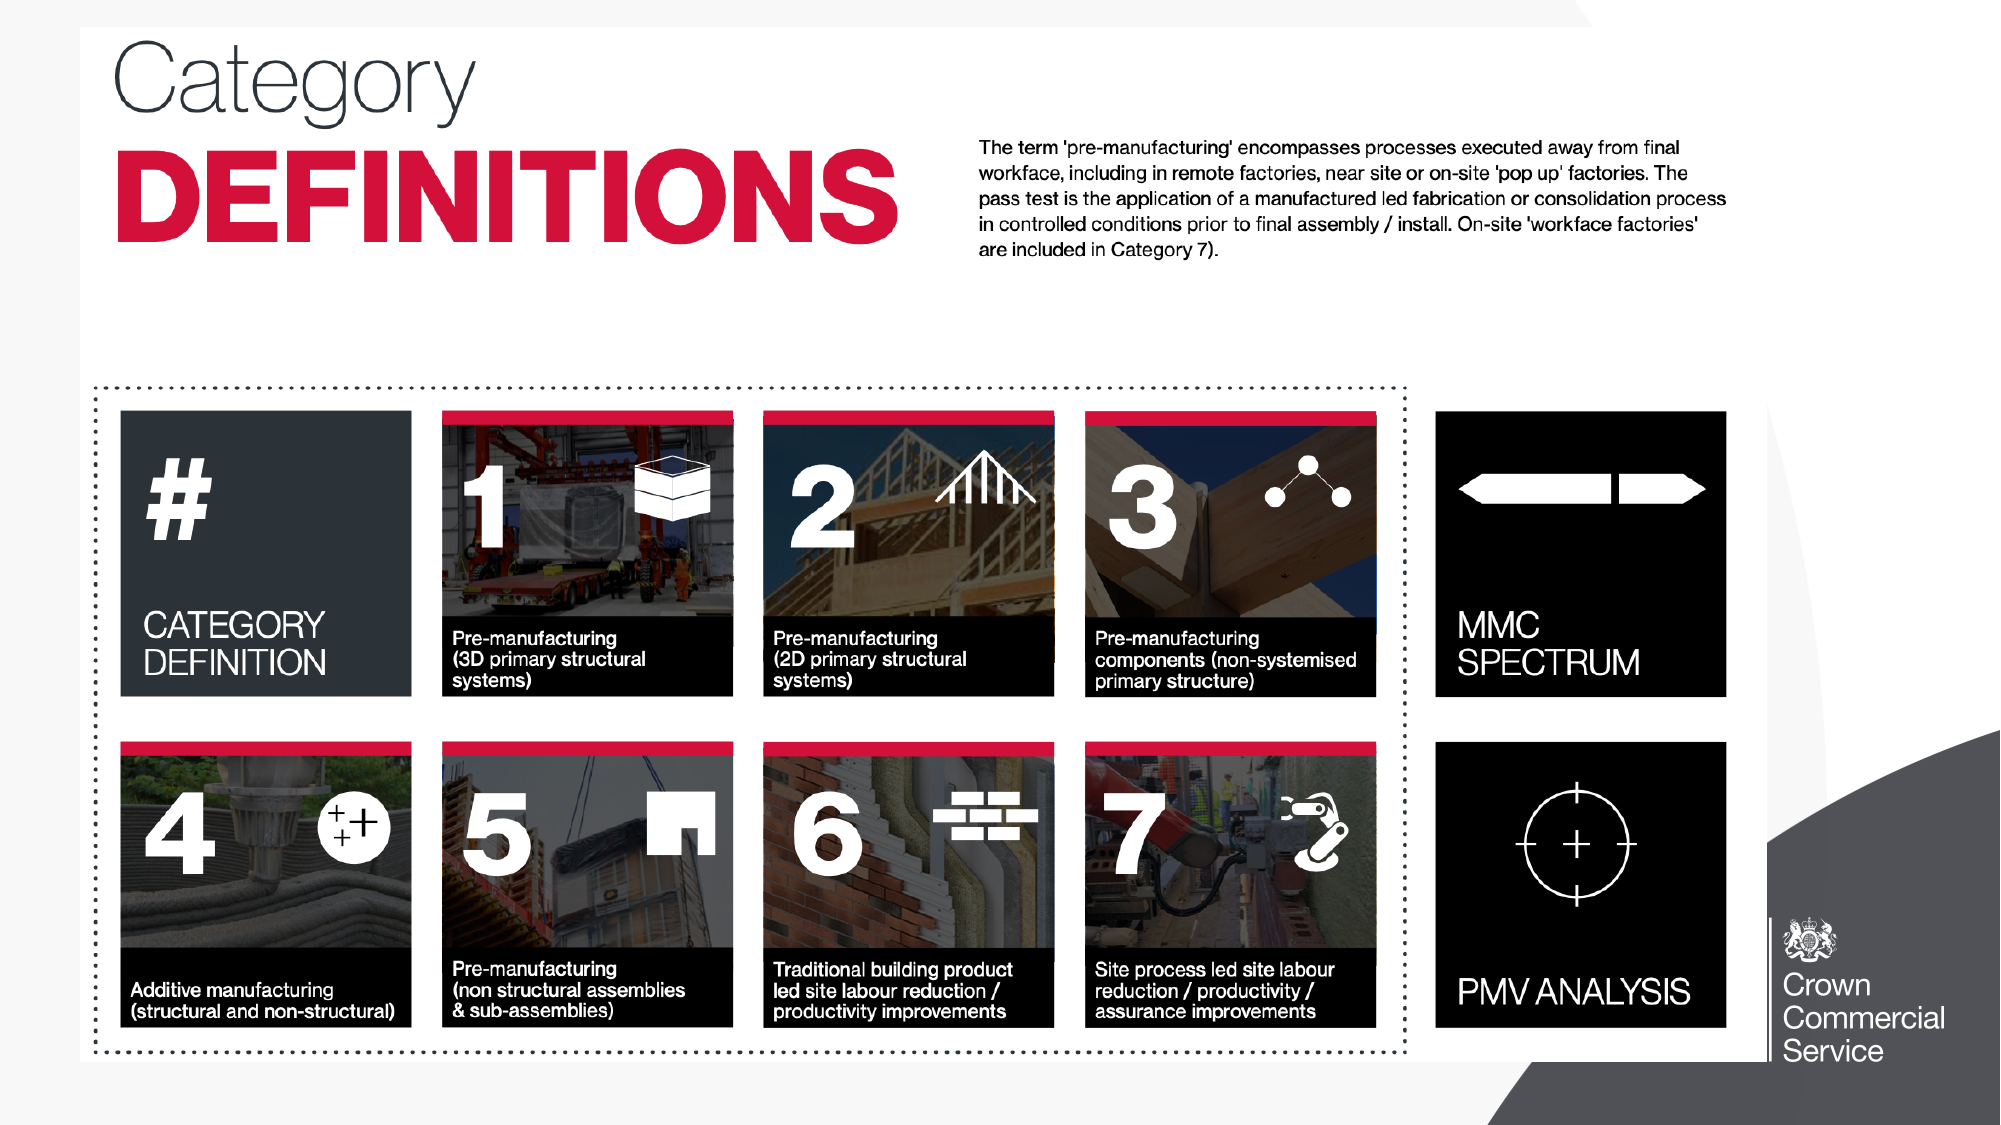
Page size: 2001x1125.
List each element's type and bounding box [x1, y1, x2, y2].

picture [80, 27, 1767, 1063]
